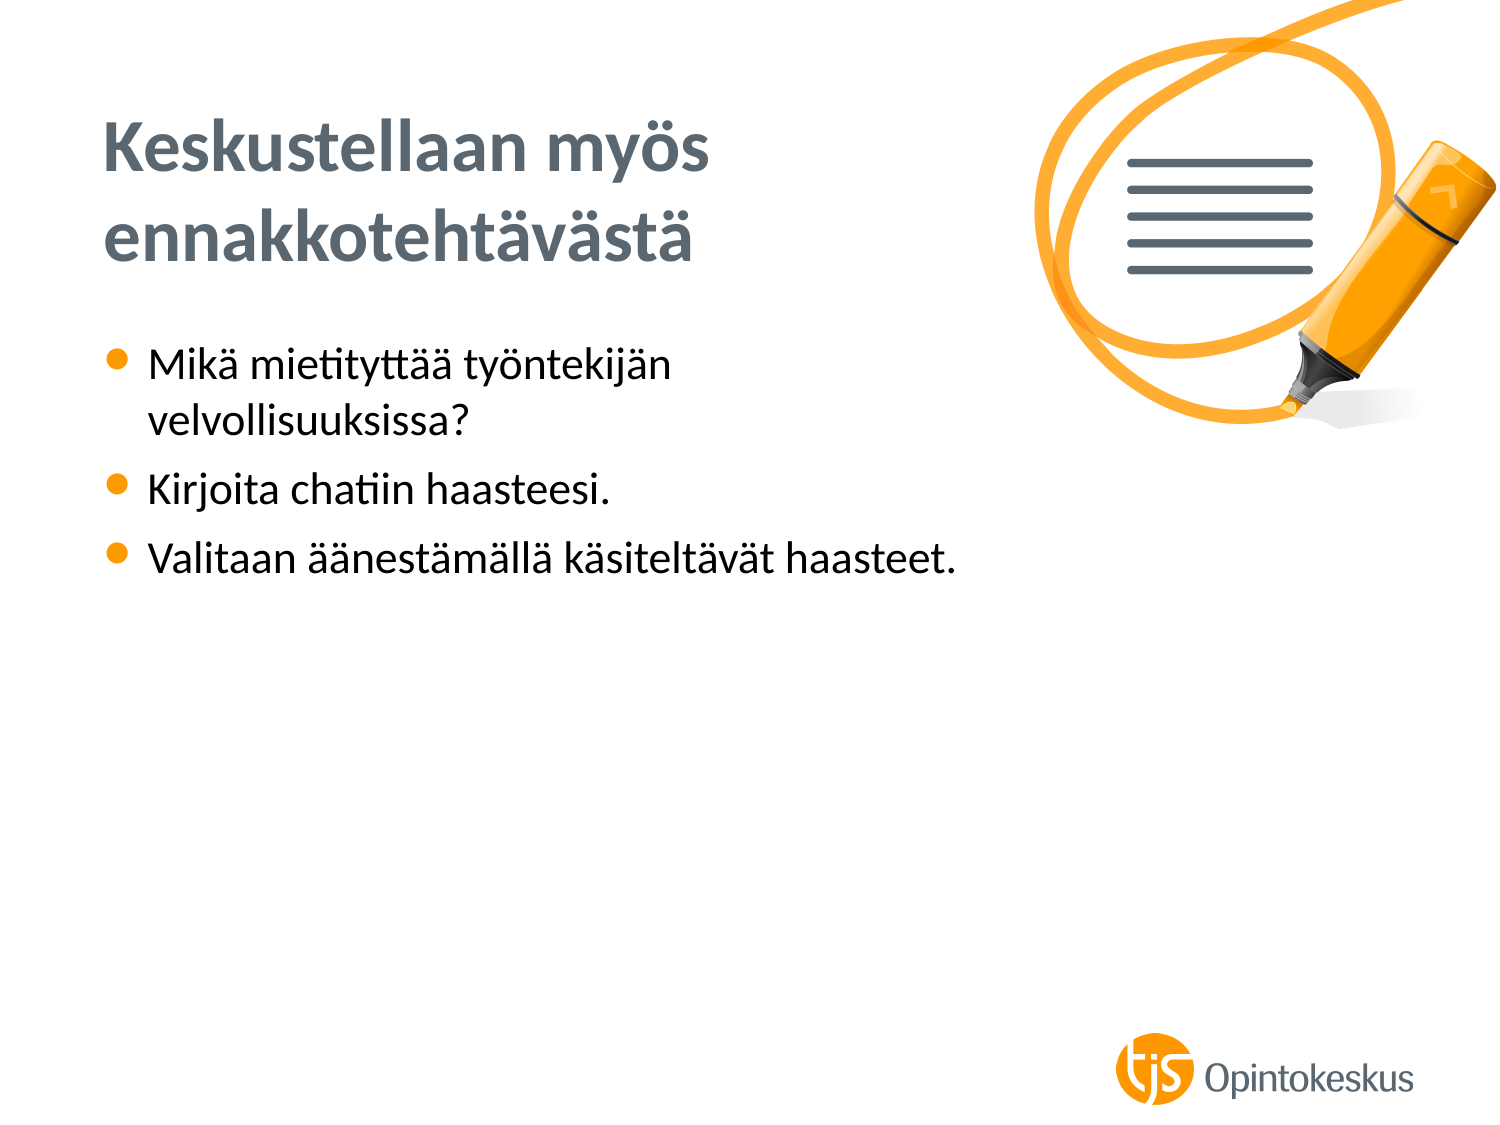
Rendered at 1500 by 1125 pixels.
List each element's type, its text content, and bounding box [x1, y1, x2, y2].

title Keskustellaan myös ennakkotehtävästä [88, 88, 975, 266]
list Mikä mietityttää työntekijän velvollisuuksissa? Kirjoita chatiin haasteesi. Valitaan äänestämällä käsiteltävät haasteet. [88, 324, 975, 1004]
picture [1116, 1033, 1413, 1105]
picture [1029, 0, 1500, 434]
